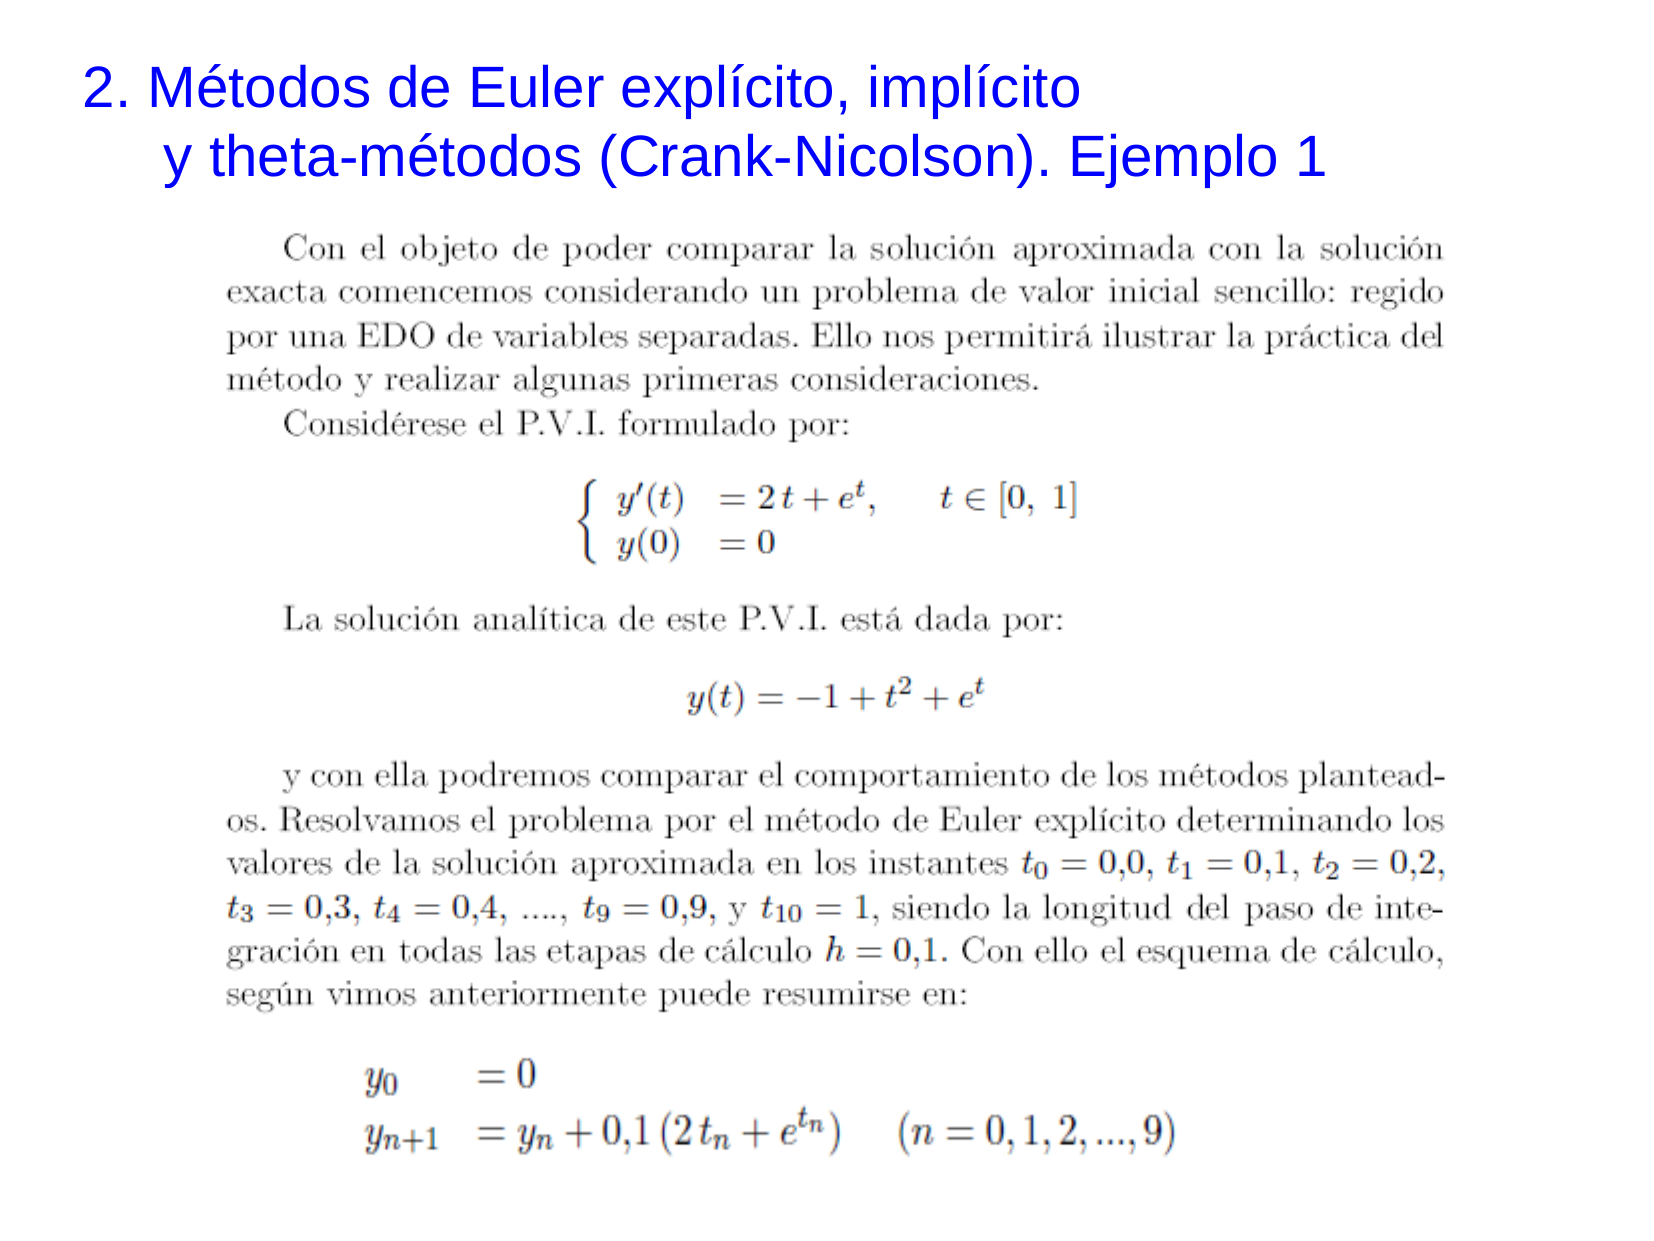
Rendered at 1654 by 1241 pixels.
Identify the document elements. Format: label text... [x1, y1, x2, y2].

list 2. Métodos de Euler explícito, implícito y theta-métodos (Crank-Nicolson). Ejemplo 1 [82, 48, 1571, 260]
picture [165, 228, 1489, 1192]
